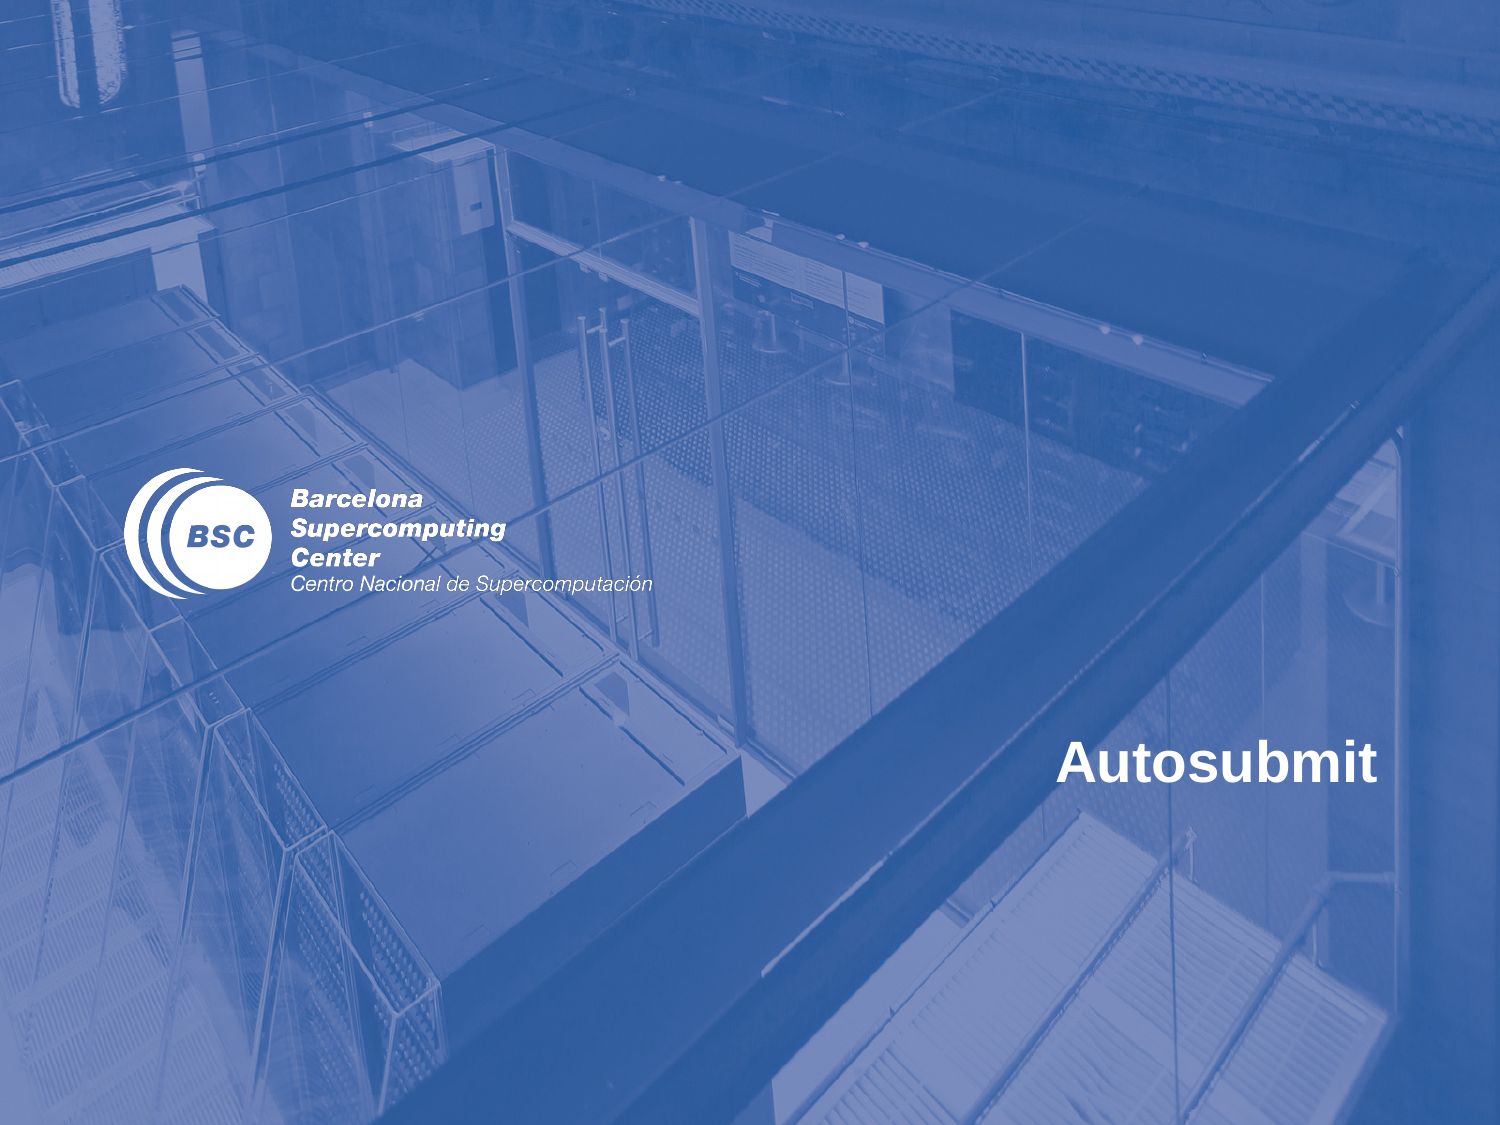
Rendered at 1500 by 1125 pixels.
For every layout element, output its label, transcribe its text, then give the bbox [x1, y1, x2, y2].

title Autosubmit [118, 717, 1394, 941]
picture [0, 0, 1500, 1125]
